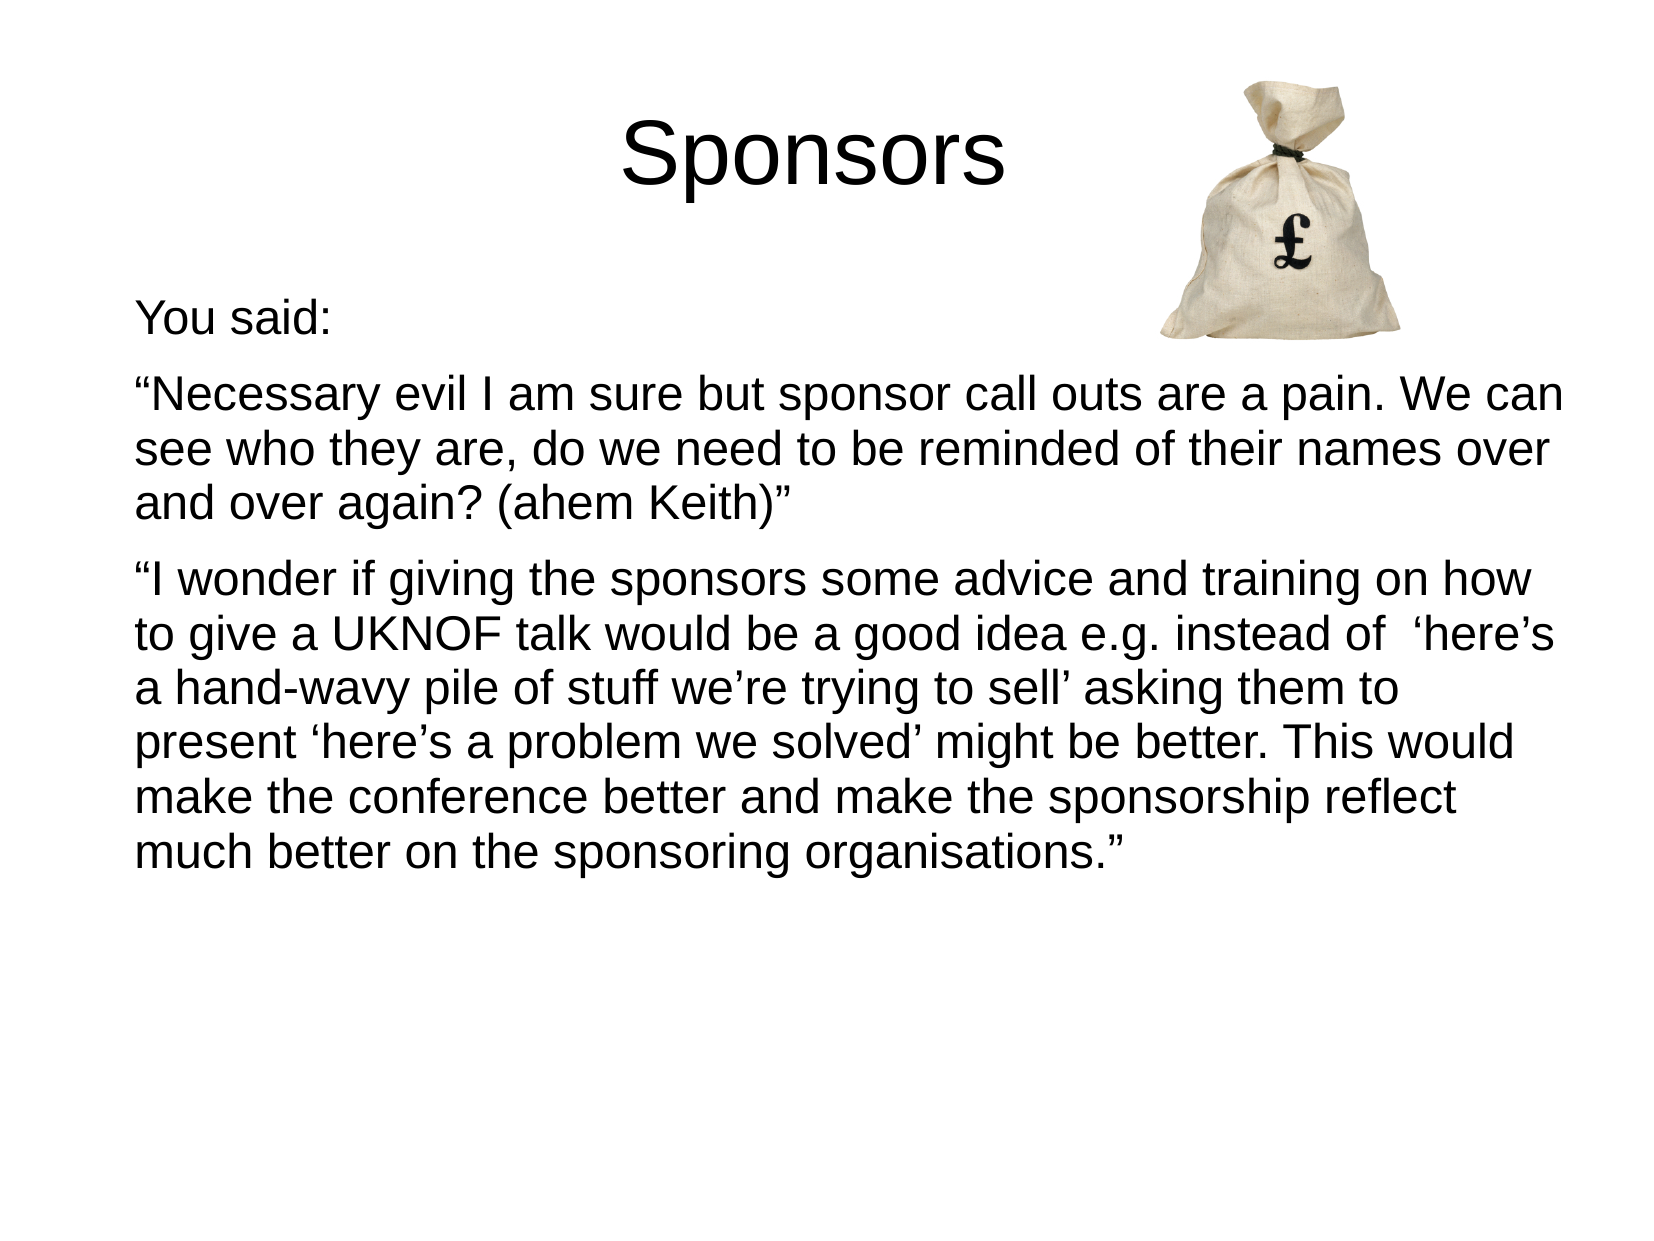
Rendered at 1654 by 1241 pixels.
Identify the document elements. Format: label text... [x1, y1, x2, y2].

title Sponsors [82, 49, 1571, 257]
picture [1155, 75, 1405, 346]
list You said: “Necessary evil I am sure but sponsor call outs are a pain. We can see who they are, do we need to be reminded of their names over and over again? (ahem Keith)” “I wonder if giving the sponsors some advice and training on how to give a UKNOF talk would be a good idea e.g. instead of ‘here’s a hand-wavy pile of stuff we’re trying to sell’ asking them to present ‘here’s a problem we solved’ might be better. This would make the conference better and make the sponsorship reflect much better on the sponsoring organisations.” [82, 290, 1571, 886]
